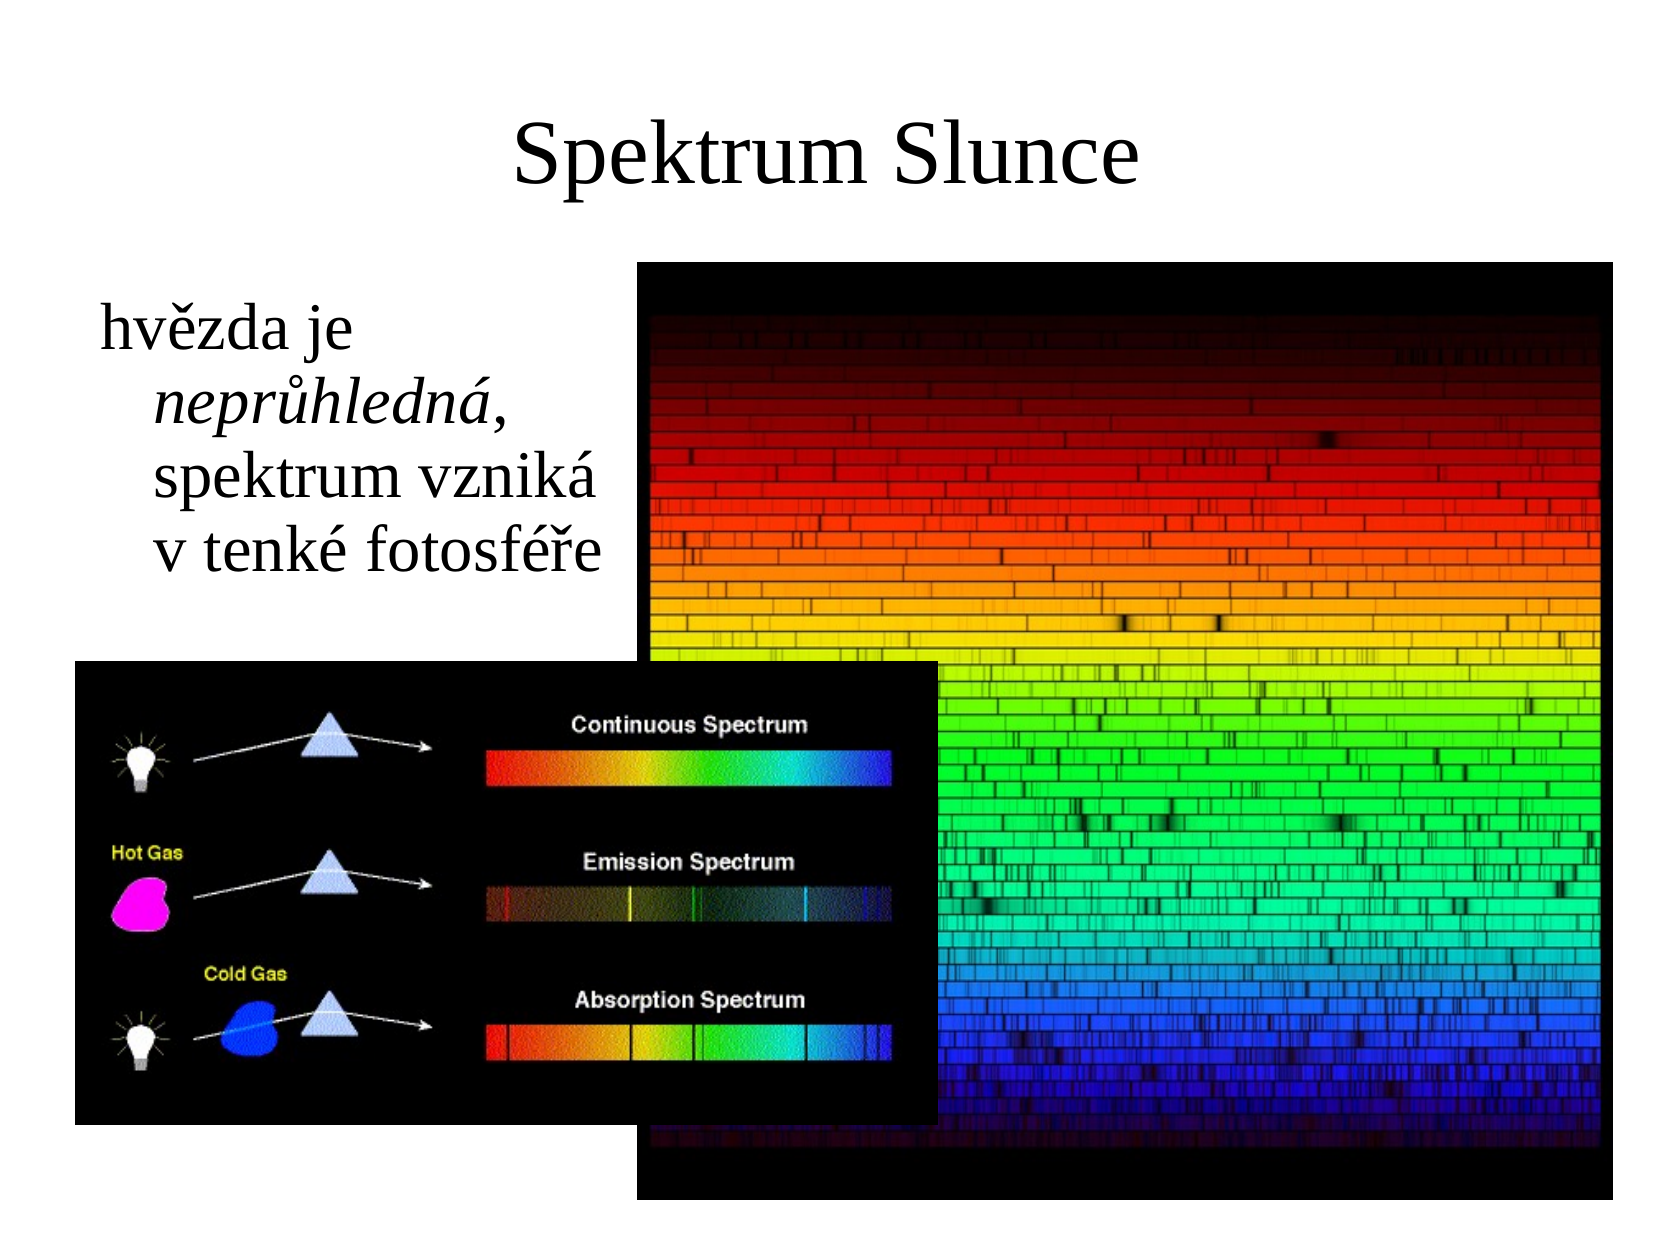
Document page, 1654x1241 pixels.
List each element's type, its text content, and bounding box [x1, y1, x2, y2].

list hvězda je neprůhledná, spektrum vzniká v tenké fotosféře [82, 290, 637, 661]
title Spektrum Slunce [82, 49, 1571, 257]
picture [75, 262, 1613, 1201]
